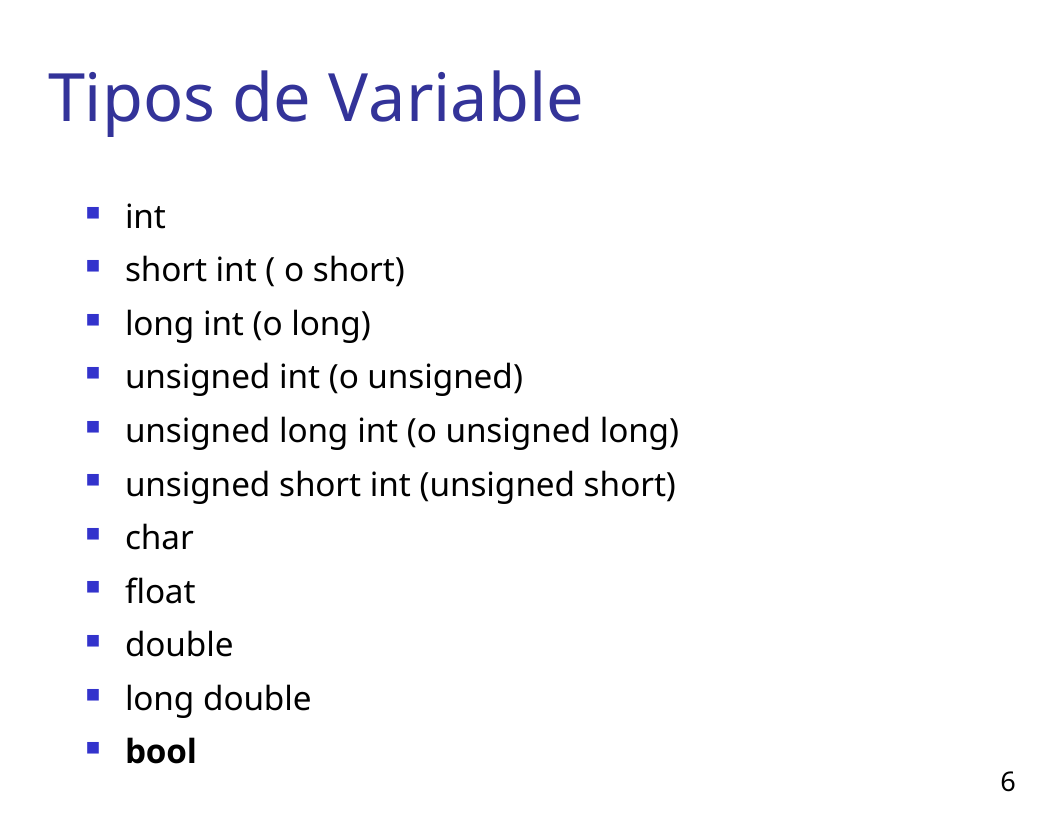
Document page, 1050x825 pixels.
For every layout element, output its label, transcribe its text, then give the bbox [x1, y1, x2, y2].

title Tipos de Variable [37, 26, 1026, 147]
list int short int ( o short) long int (o long) unsigned int (o unsigned) unsigned long int (o unsigned long) unsigned short int (unsigned short) char float double long double bool [75, 187, 1023, 739]
